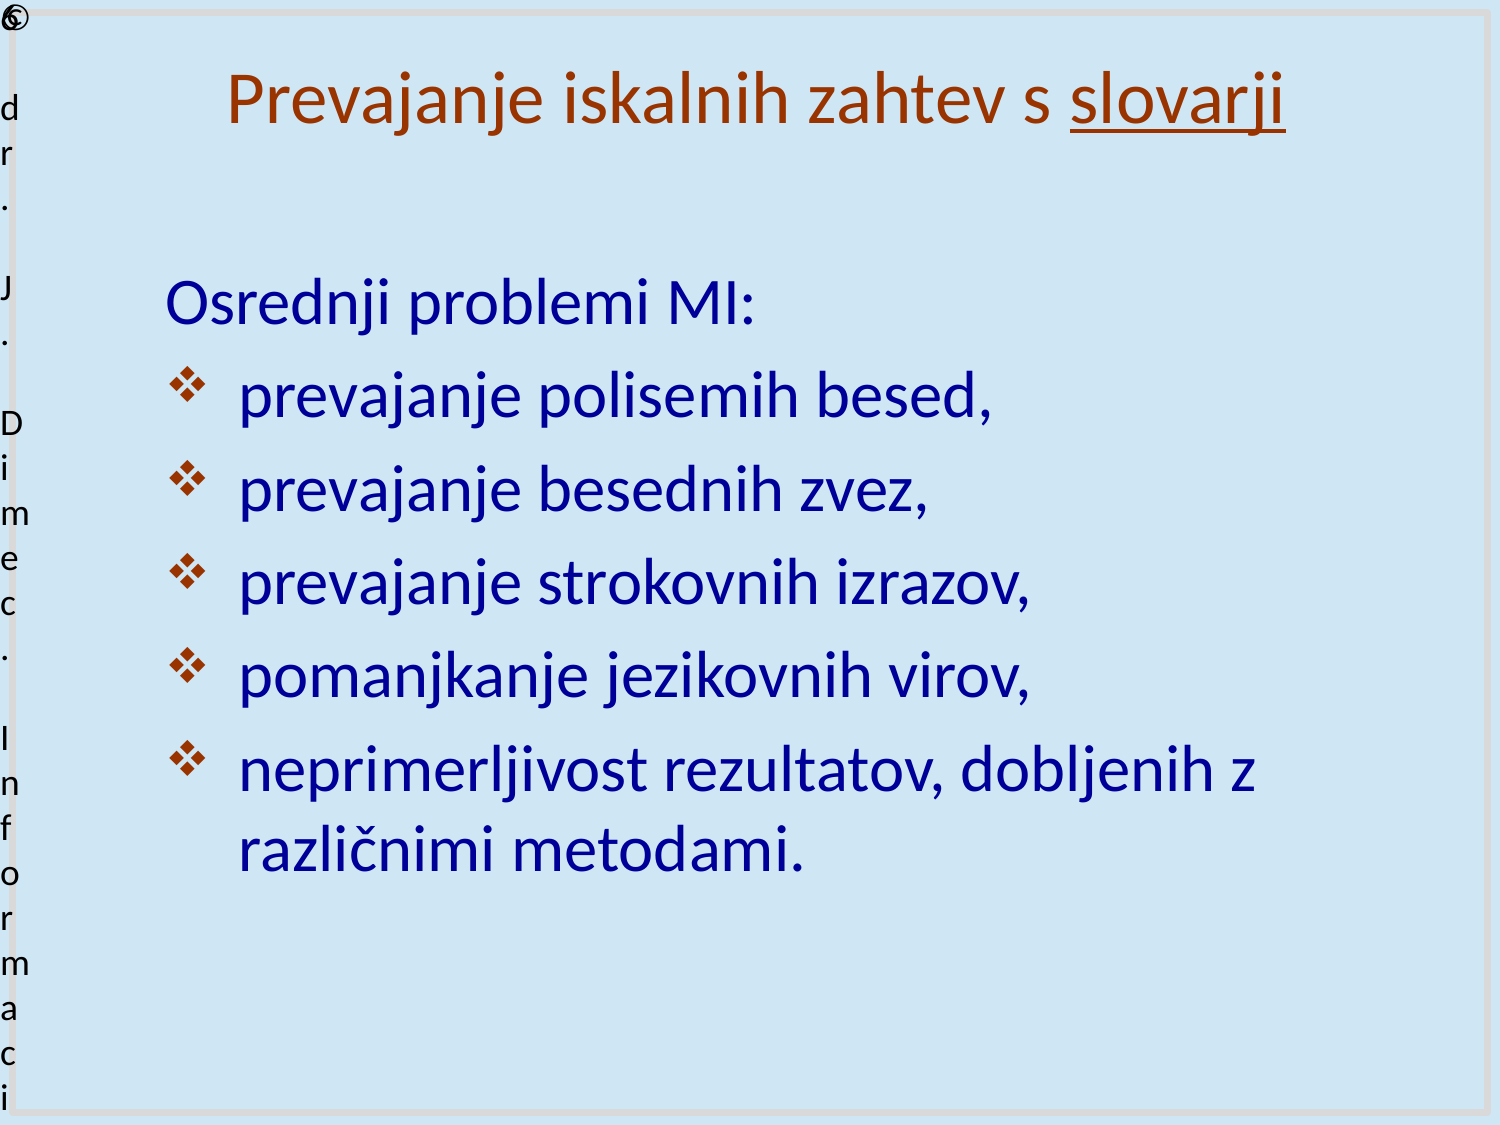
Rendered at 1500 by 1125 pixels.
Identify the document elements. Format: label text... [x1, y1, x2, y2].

list Osrednji problemi MI: prevajanje polisemih besed, prevajanje besednih zvez, prevajanje strokovnih izrazov, pomanjkanje jezikovnih virov, neprimerljivost rezultatov, dobljenih z različnimi metodami. [150, 249, 1475, 988]
title Prevajanje iskalnih zahtev s slovarji [37, 37, 1475, 150]
